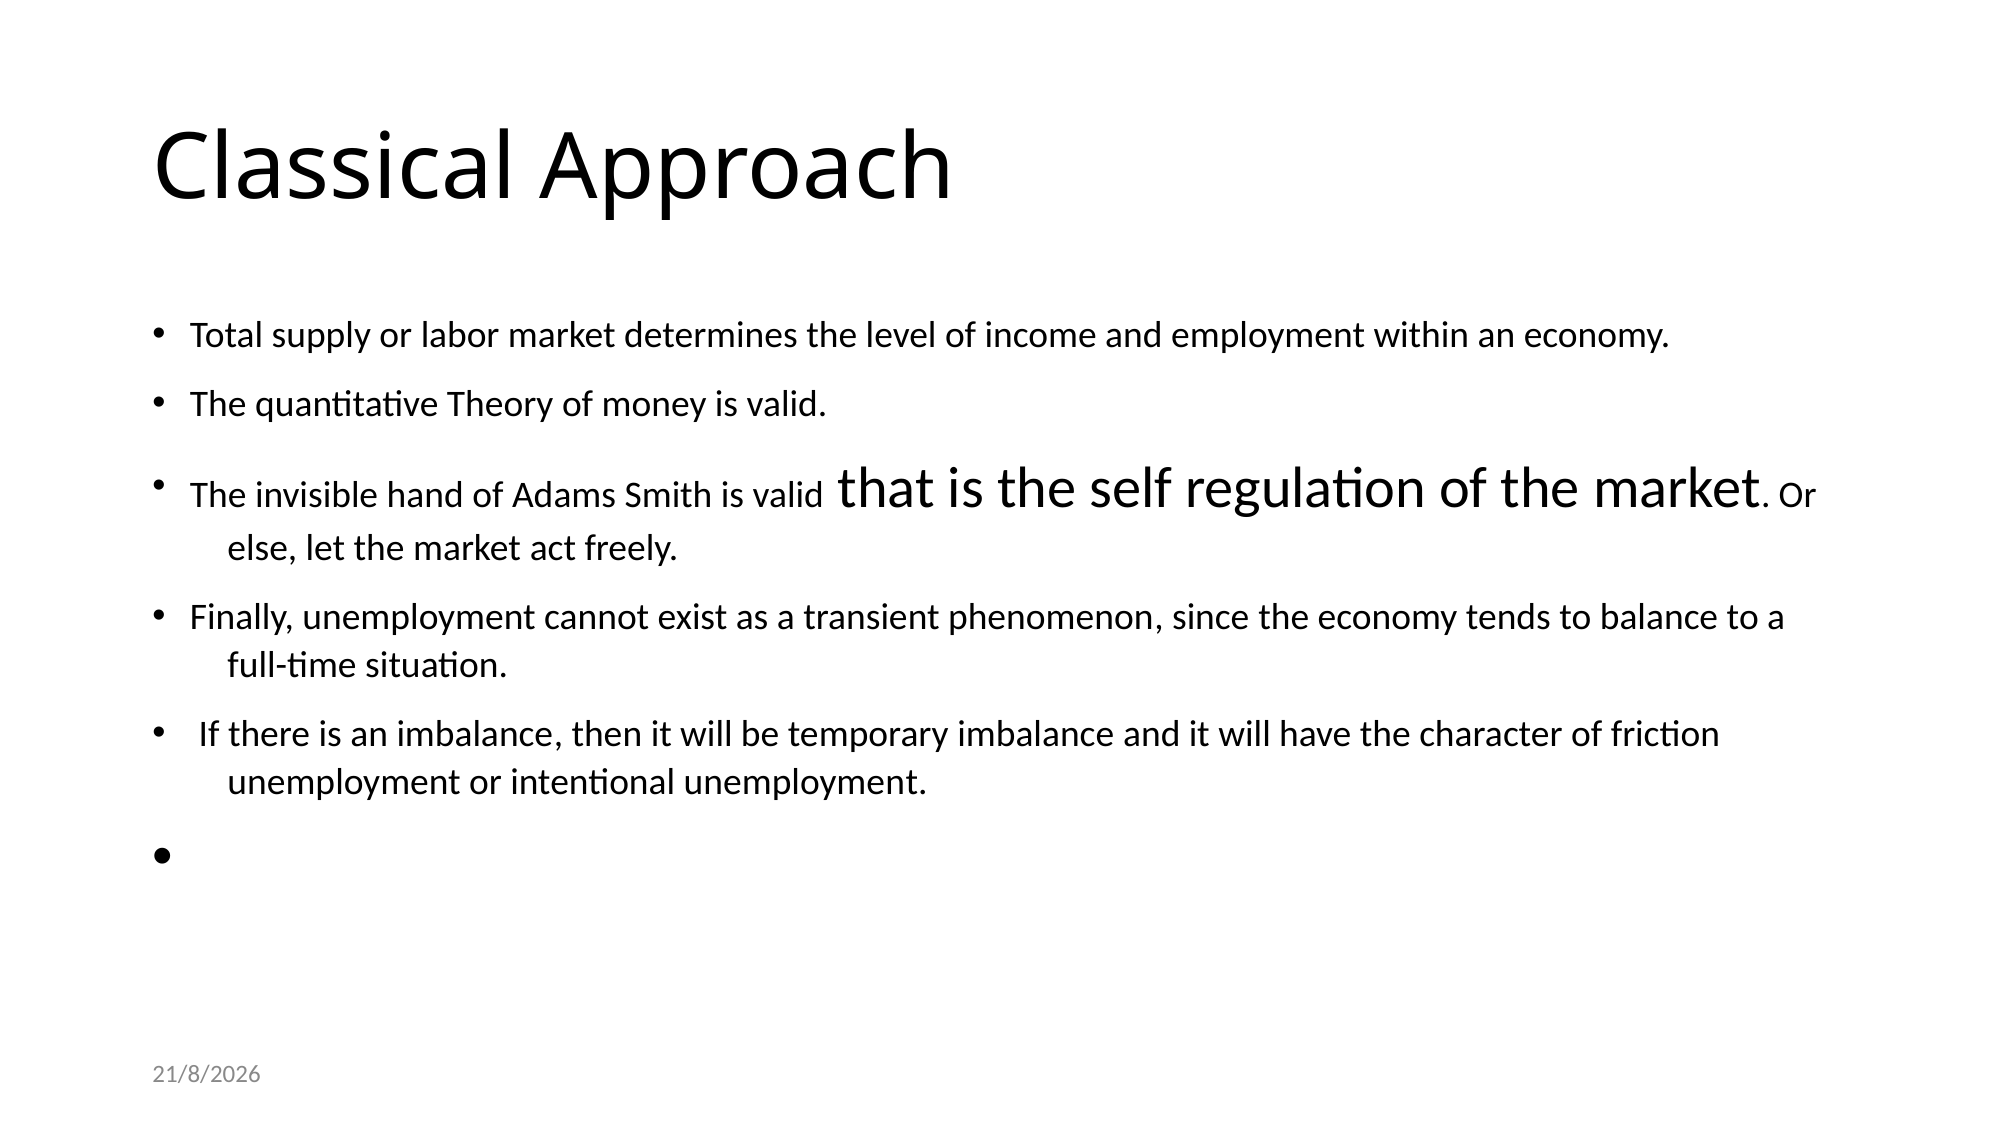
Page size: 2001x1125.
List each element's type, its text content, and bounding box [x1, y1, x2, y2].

list Total supply or labor market determines the level of income and employment within an economy. The quantitative Theory of money is valid. The invisible hand of Adams Smith is valid that is the self regulation of the market. Or else, let the market act freely. Finally, unemployment cannot exist as a transient phenomenon, since the economy tends to balance to a full-time situation. If there is an imbalance, then it will be temporary imbalance and it will have the character of friction unemployment or intentional unemployment. [137, 299, 1863, 1014]
text_box 15/3/2022 [137, 1042, 588, 1103]
title Classical Approach [137, 59, 1863, 278]
